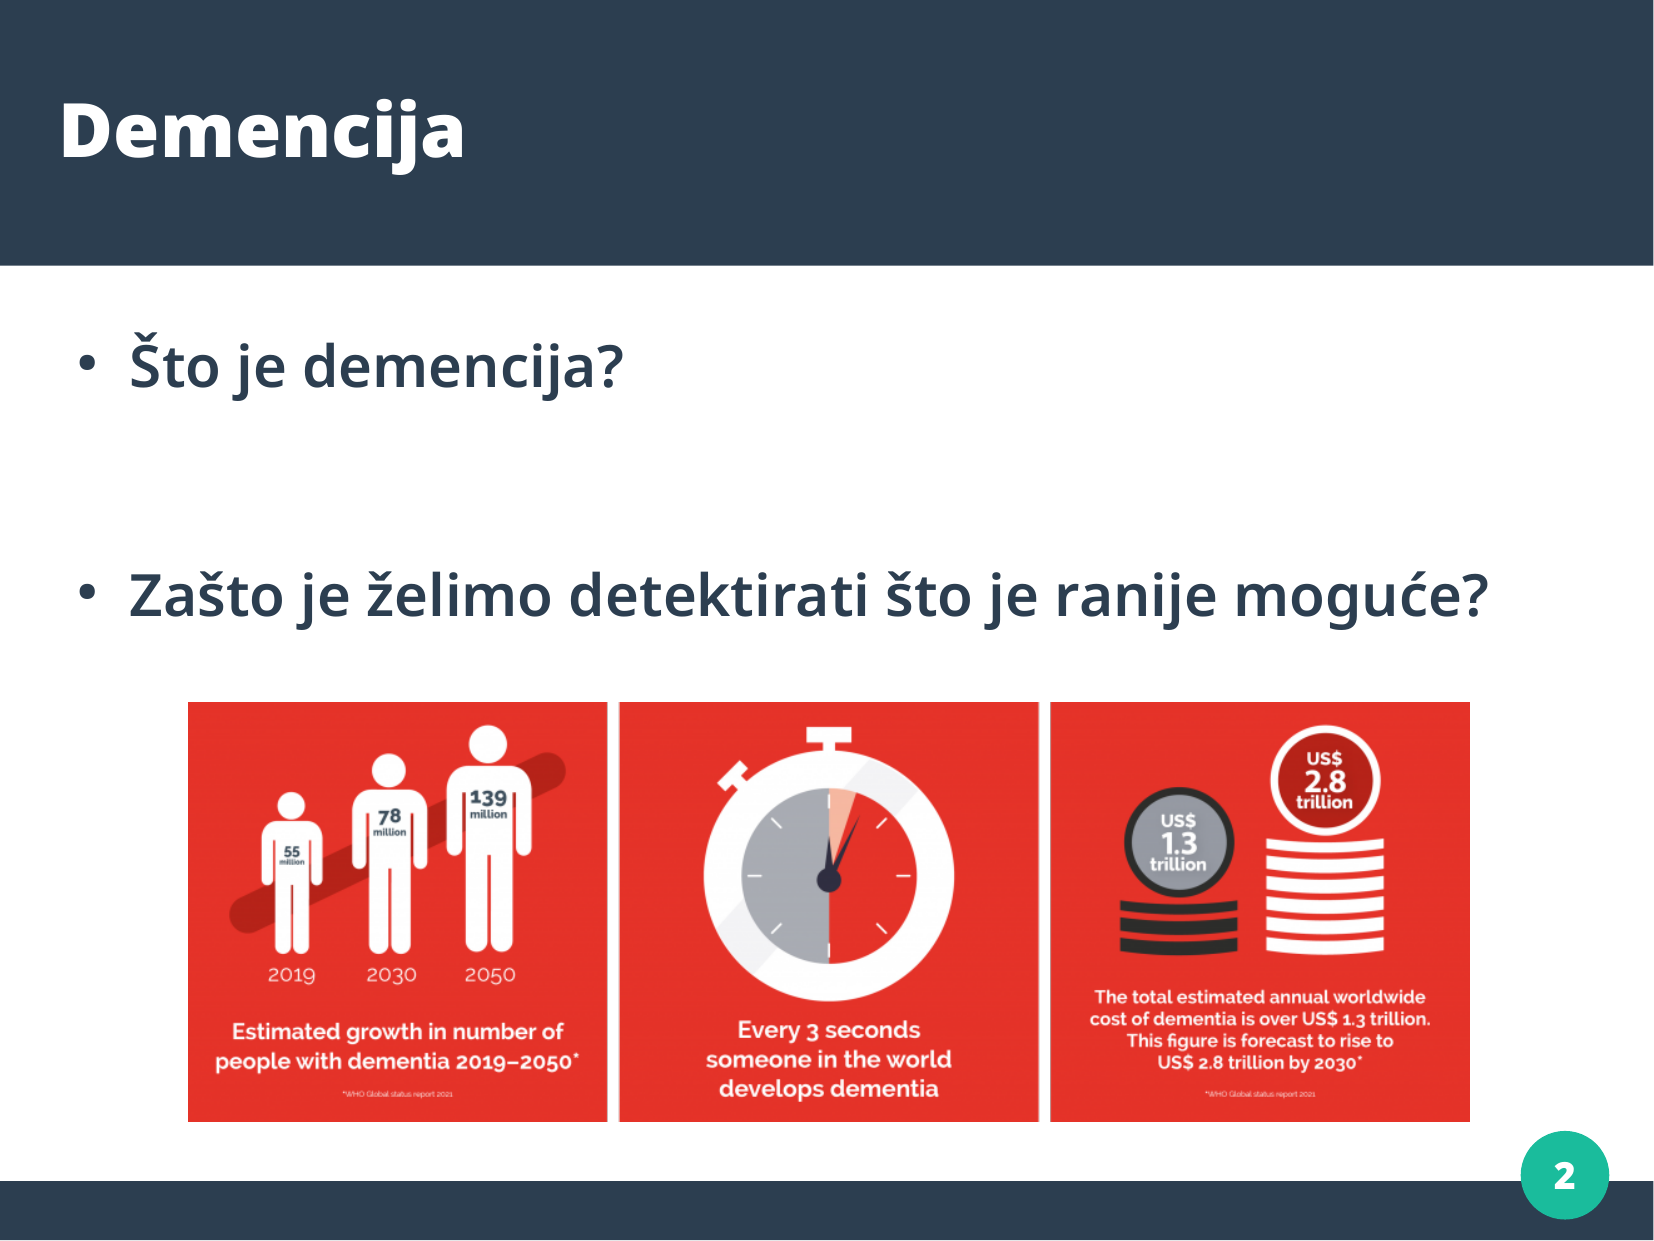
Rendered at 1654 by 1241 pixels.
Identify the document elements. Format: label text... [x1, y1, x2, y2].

picture [188, 702, 1470, 1123]
list Što je demencija? Zašto je želimo detektirati što je ranije moguće? [59, 324, 1595, 1152]
title Demencija [59, 49, 1595, 207]
